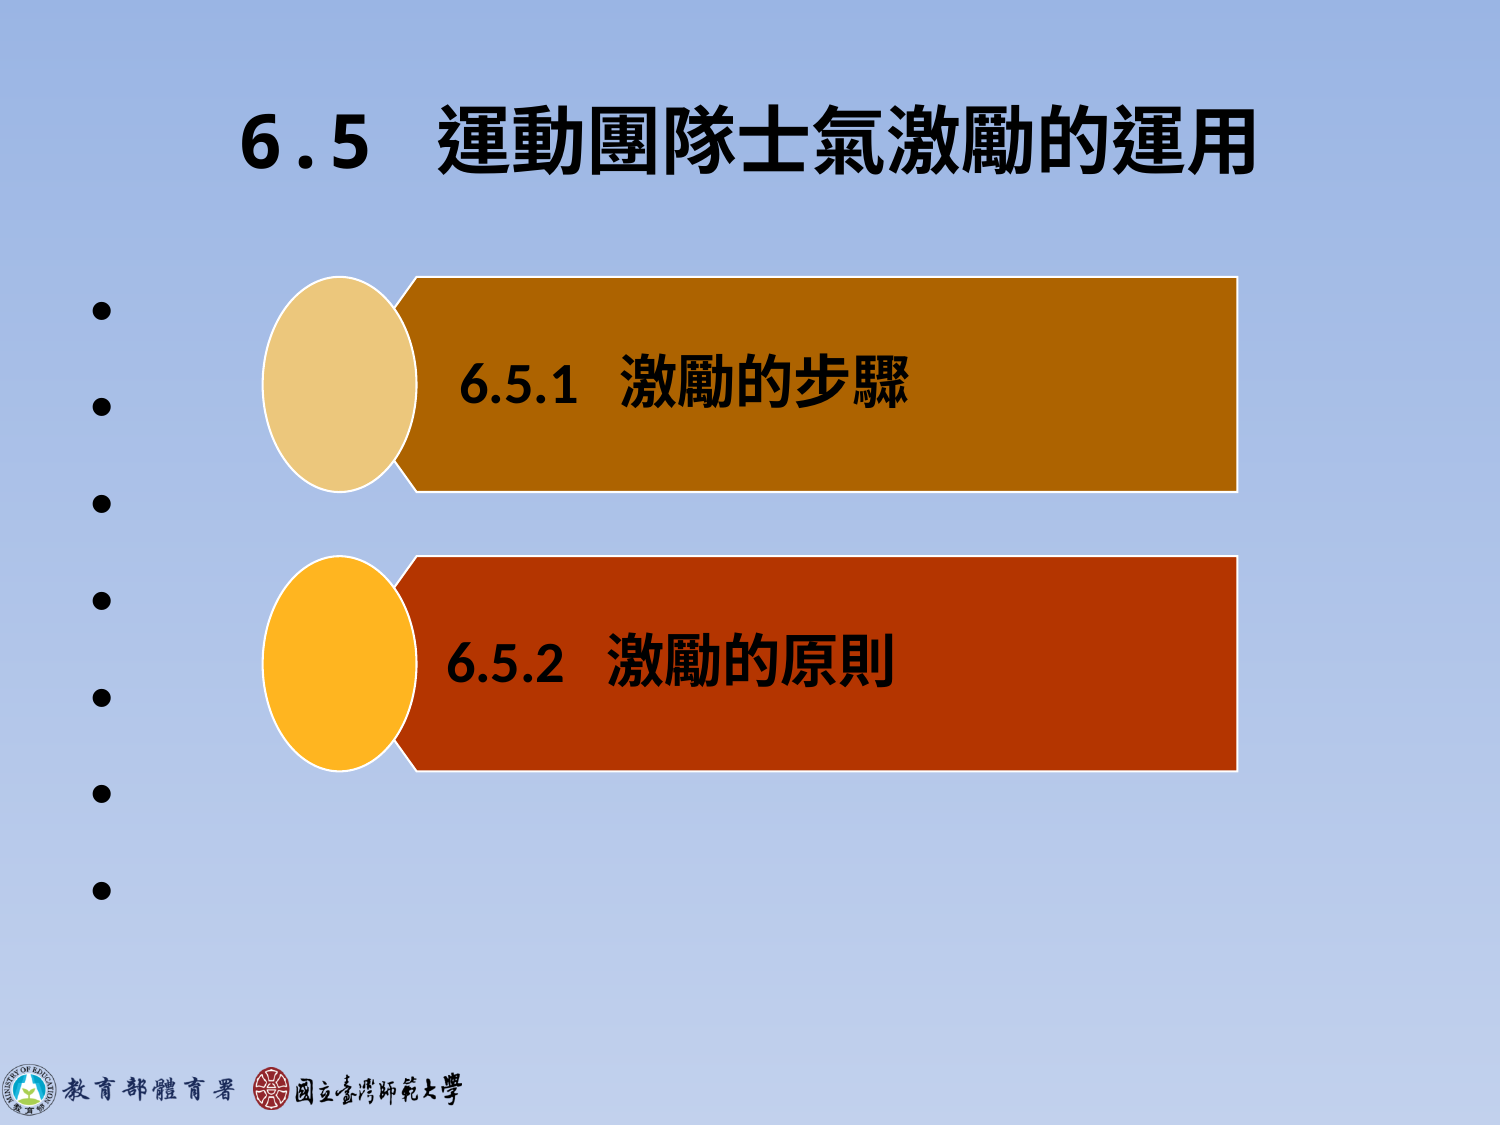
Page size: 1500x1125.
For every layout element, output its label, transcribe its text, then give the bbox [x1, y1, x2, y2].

text_box 6.5.1 激勵的步驟 [394, 276, 1238, 492]
text_box [262, 276, 417, 493]
list [75, 262, 1426, 1005]
text_box [262, 556, 417, 772]
text_box 6.5.2 激勵的原則 [394, 556, 1238, 772]
title 6.5 運動團隊士氣激勵的運用 [75, 45, 1426, 233]
